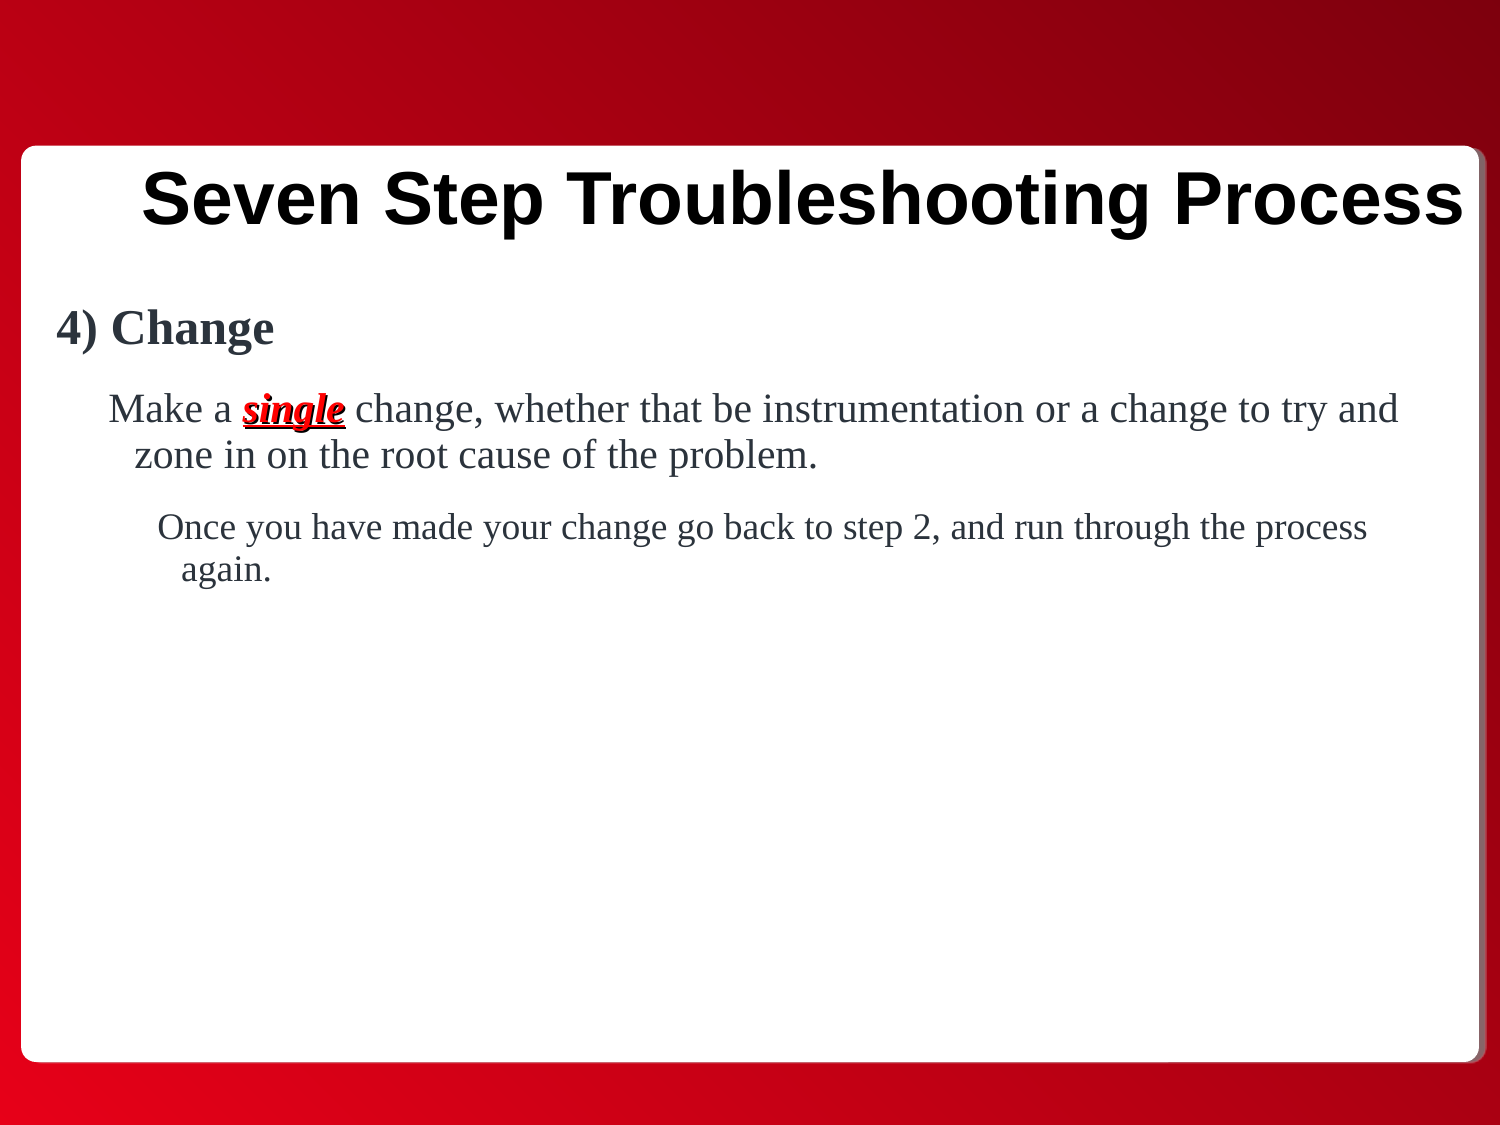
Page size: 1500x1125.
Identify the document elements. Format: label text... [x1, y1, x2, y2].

list 4) Change Make a single change, whether that be instrumentation or a change to try and zone in on the root cause of the problem. Once you have made your change go back to step 2, and run through the process again. [54, 299, 1426, 590]
title Seven Step Troubleshooting Process [0, 162, 1500, 263]
